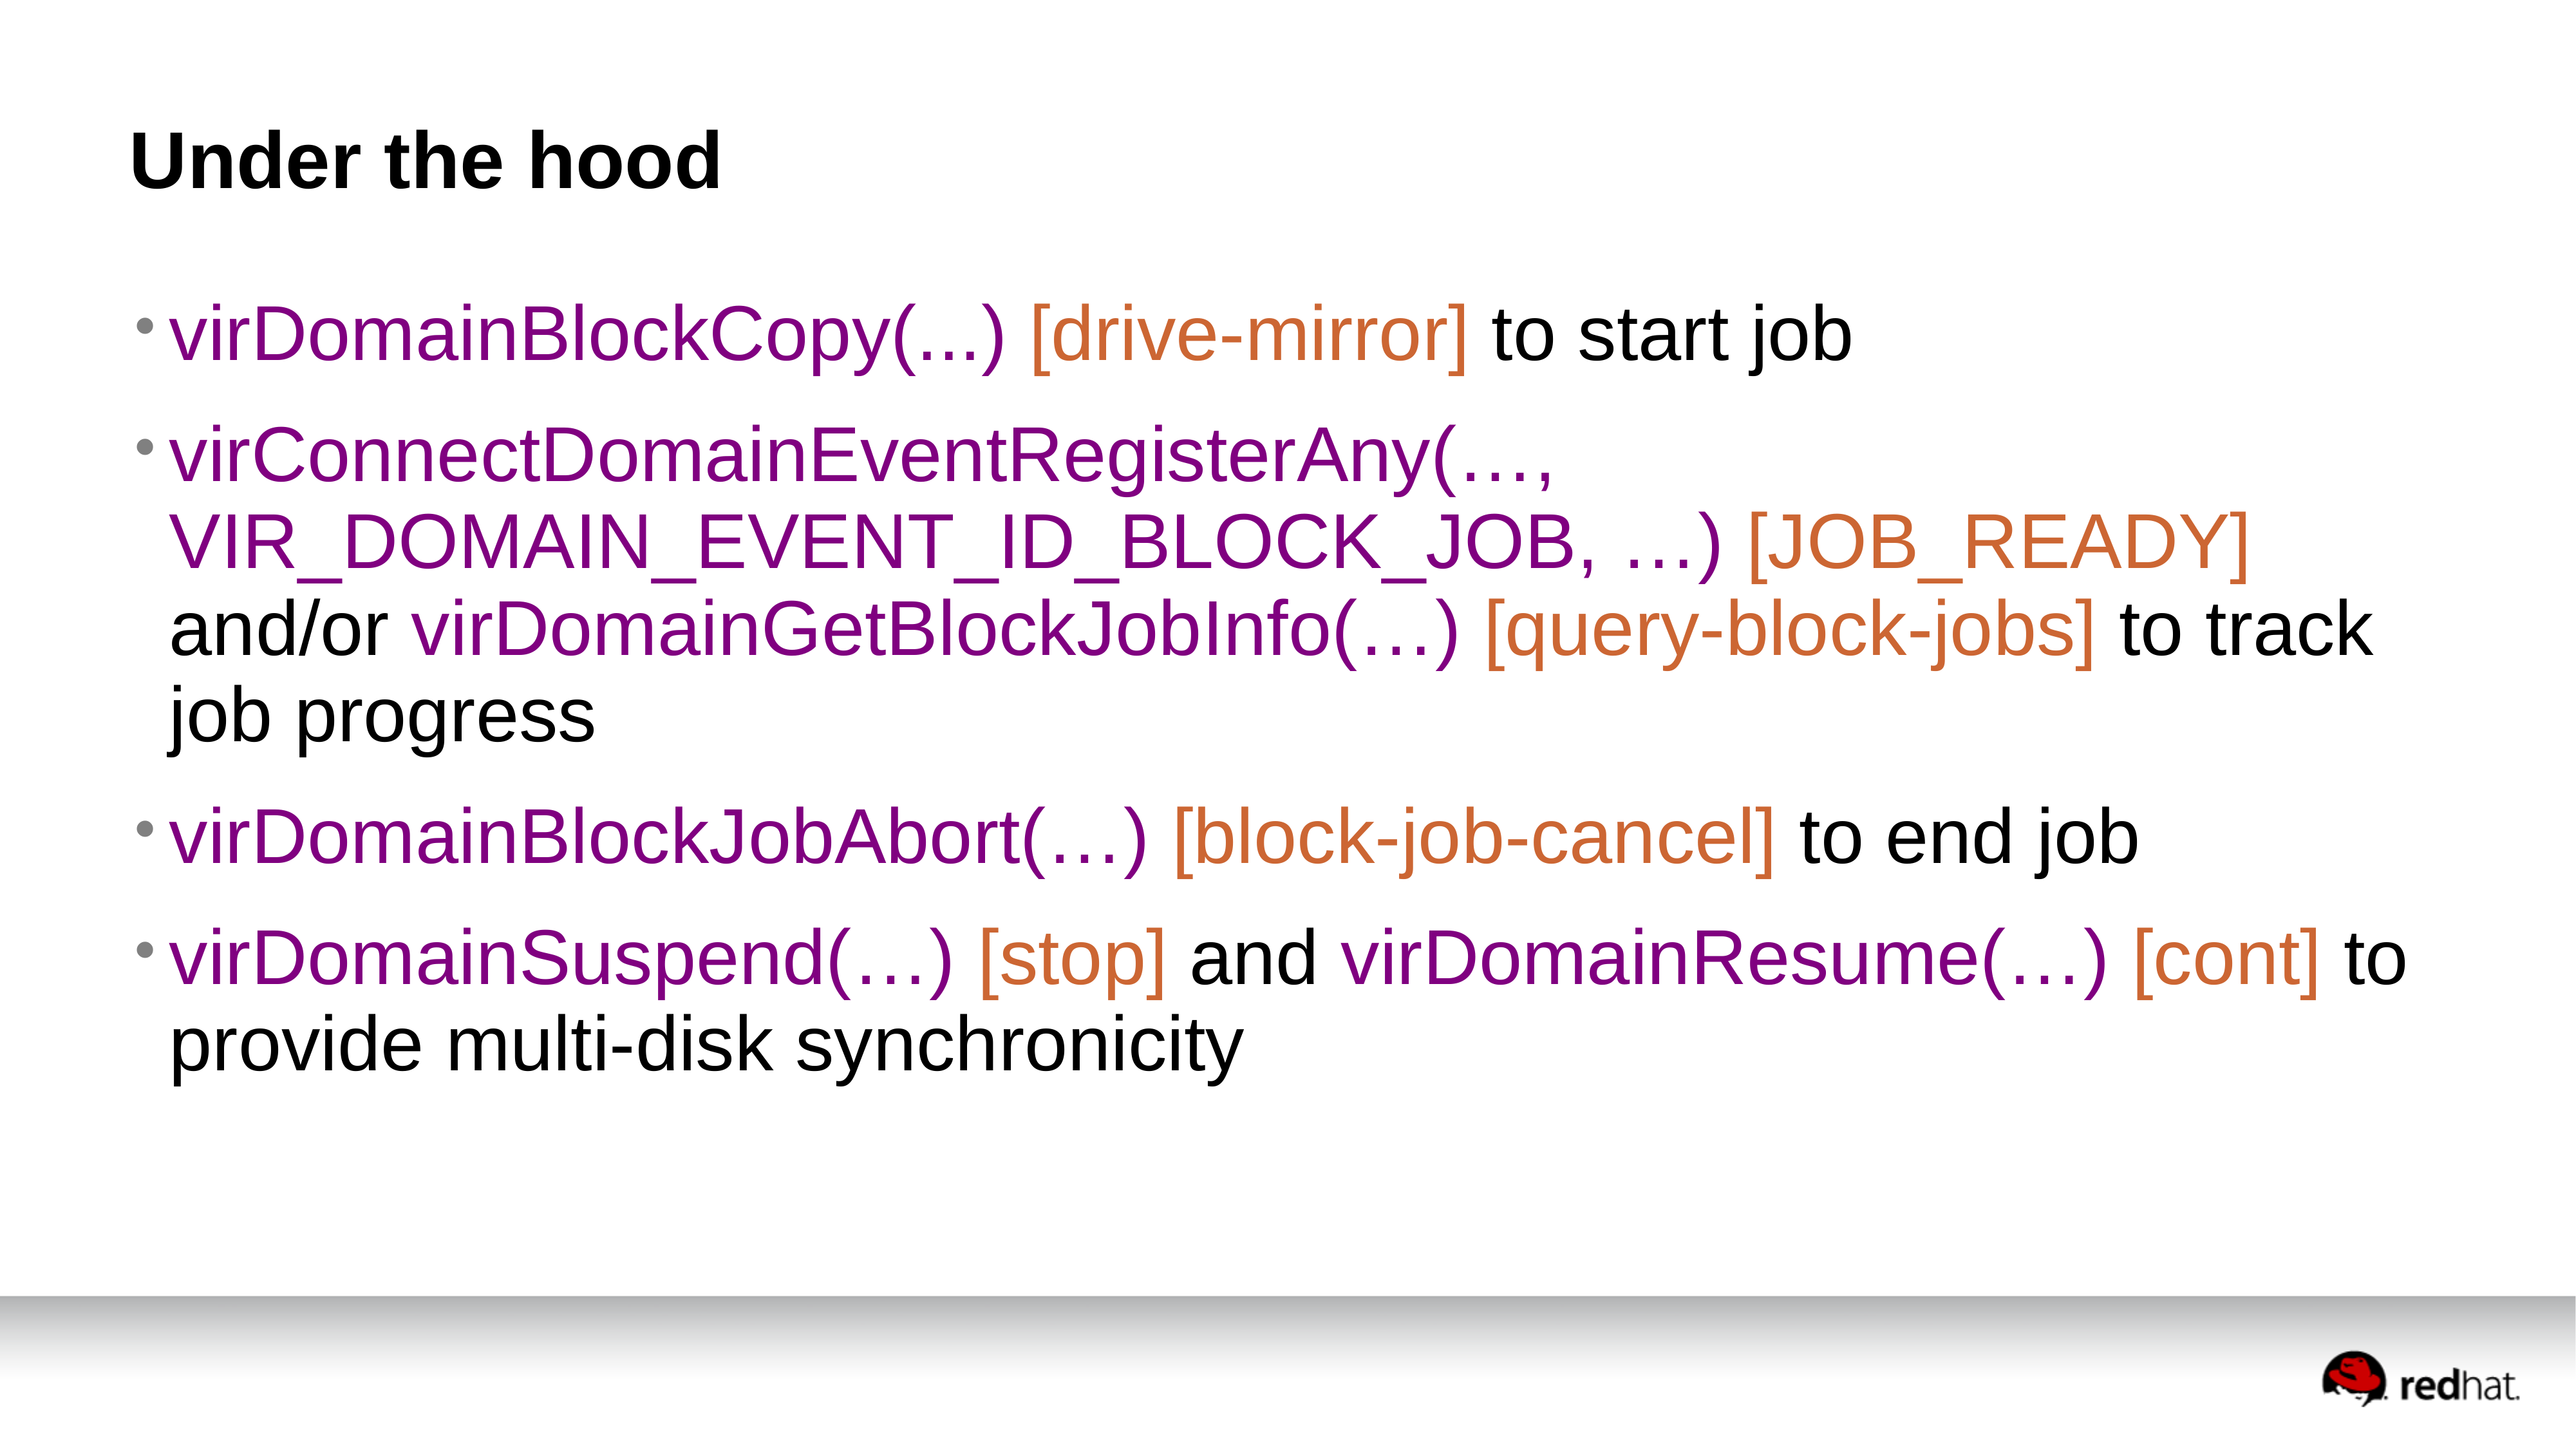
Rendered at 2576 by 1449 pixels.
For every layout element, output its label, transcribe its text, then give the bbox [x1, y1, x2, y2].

list virDomainBlockCopy(...) [drive-mirror] to start job virConnectDomainEventRegisterAny(…, VIR_DOMAIN_EVENT_ID_BLOCK_JOB, …) [JOB_READY] and/or virDomainGetBlockJobInfo(…) [query-block-jobs] to track job progress virDomainBlockJobAbort(…) [block-job-cancel] to end job virDomainSuspend(…) [stop] and virDomainResume(…) [cont] to provide multi-disk synchronicity [123, 289, 2425, 1208]
picture [0, 0, 2576, 1446]
title Under the hood [129, 100, 2261, 222]
